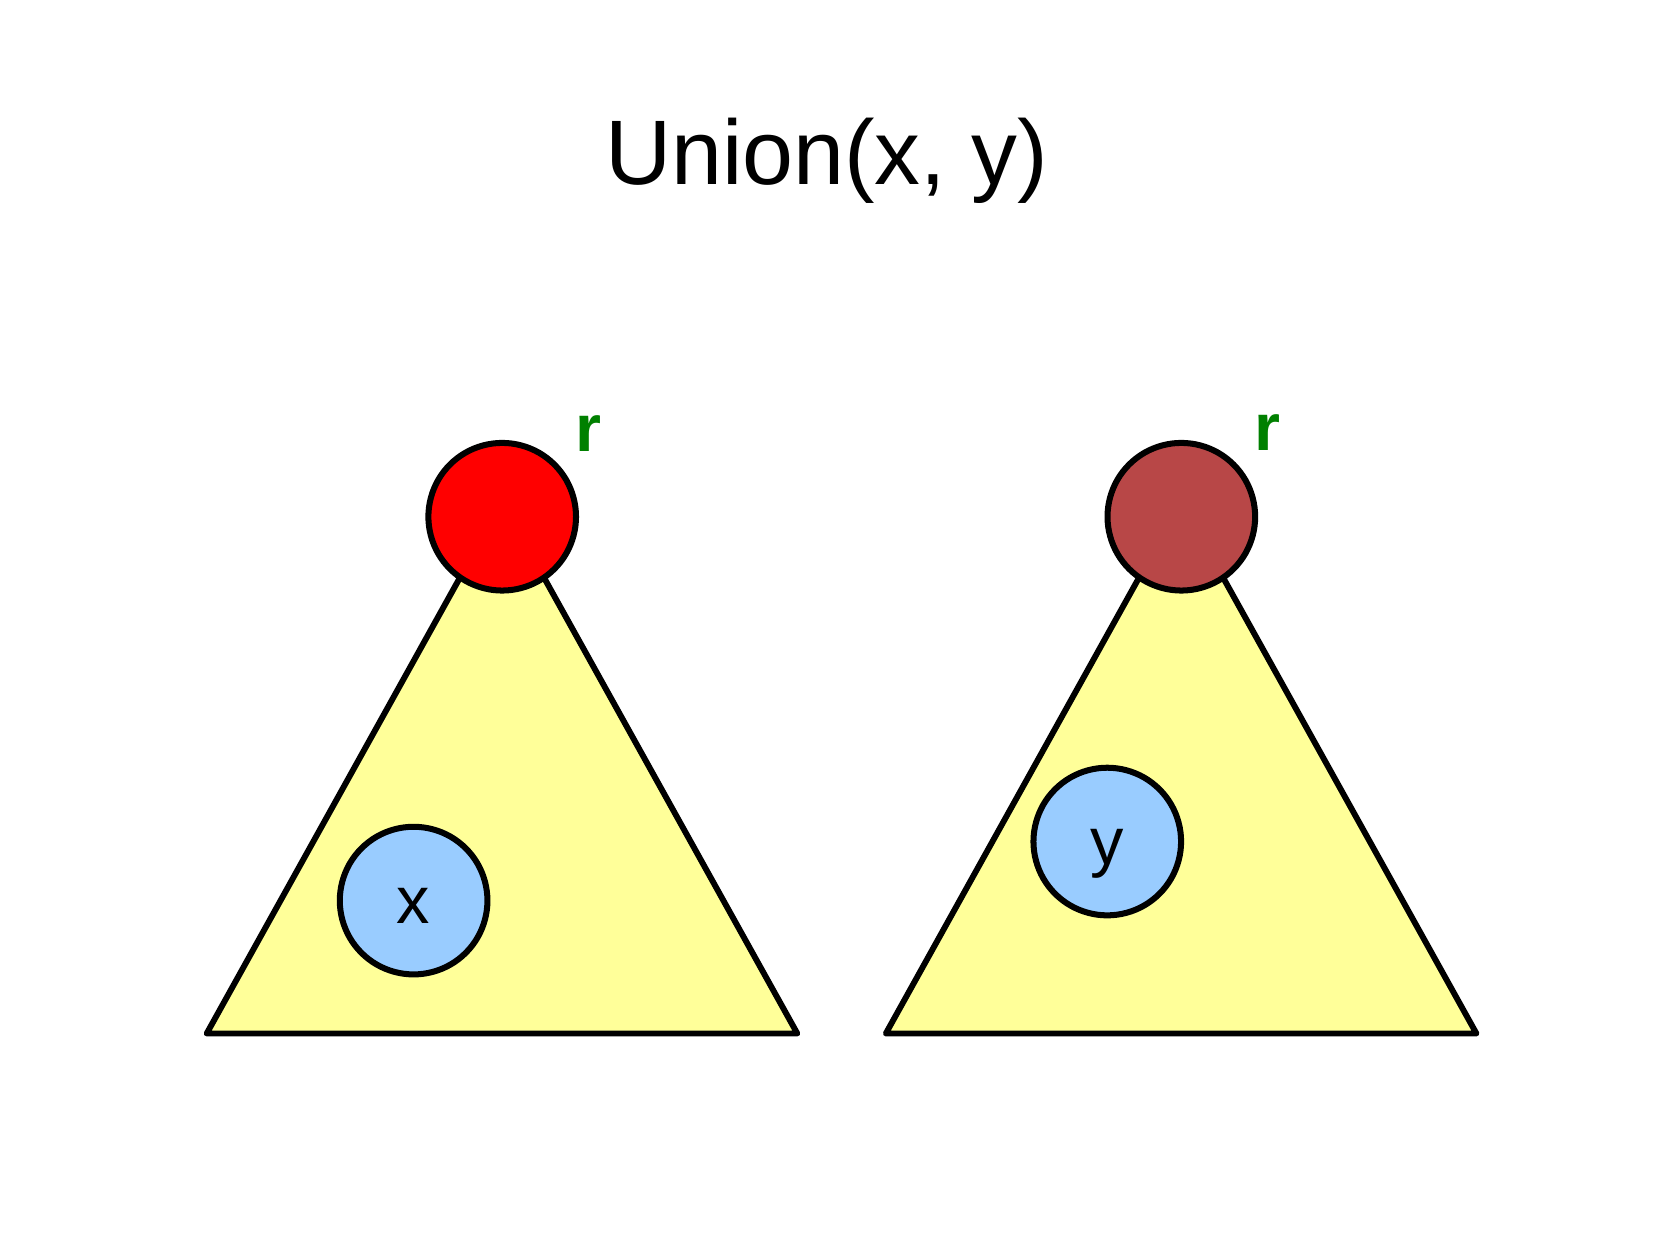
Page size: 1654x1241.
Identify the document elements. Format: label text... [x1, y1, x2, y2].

text_box r [561, 383, 617, 474]
title Union(x, y) [82, 49, 1571, 257]
text_box r [1240, 382, 1296, 473]
text_box x [339, 826, 488, 975]
text_box [206, 442, 798, 1034]
text_box y [1033, 767, 1182, 916]
text_box [885, 442, 1477, 1034]
